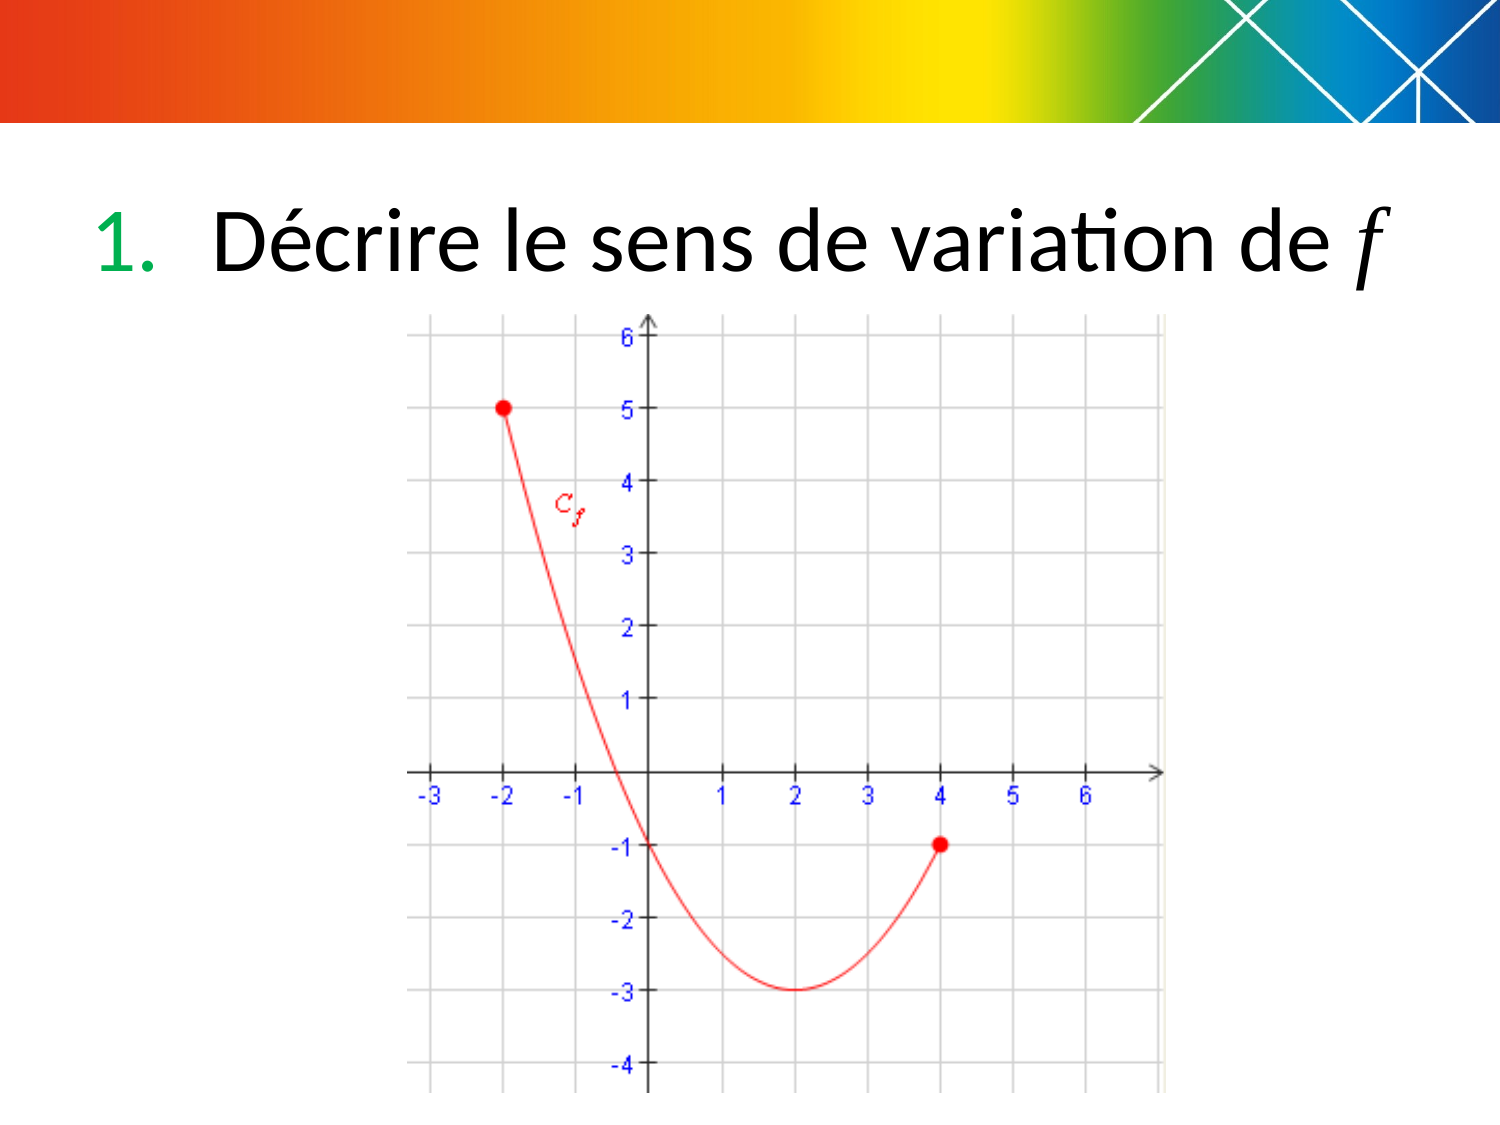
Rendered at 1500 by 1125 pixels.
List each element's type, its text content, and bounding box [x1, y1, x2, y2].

title Décrire le sens de variation de f [75, 163, 1500, 305]
picture [0, 0, 1359, 123]
picture [407, 314, 1166, 1093]
picture [1340, 0, 1500, 123]
